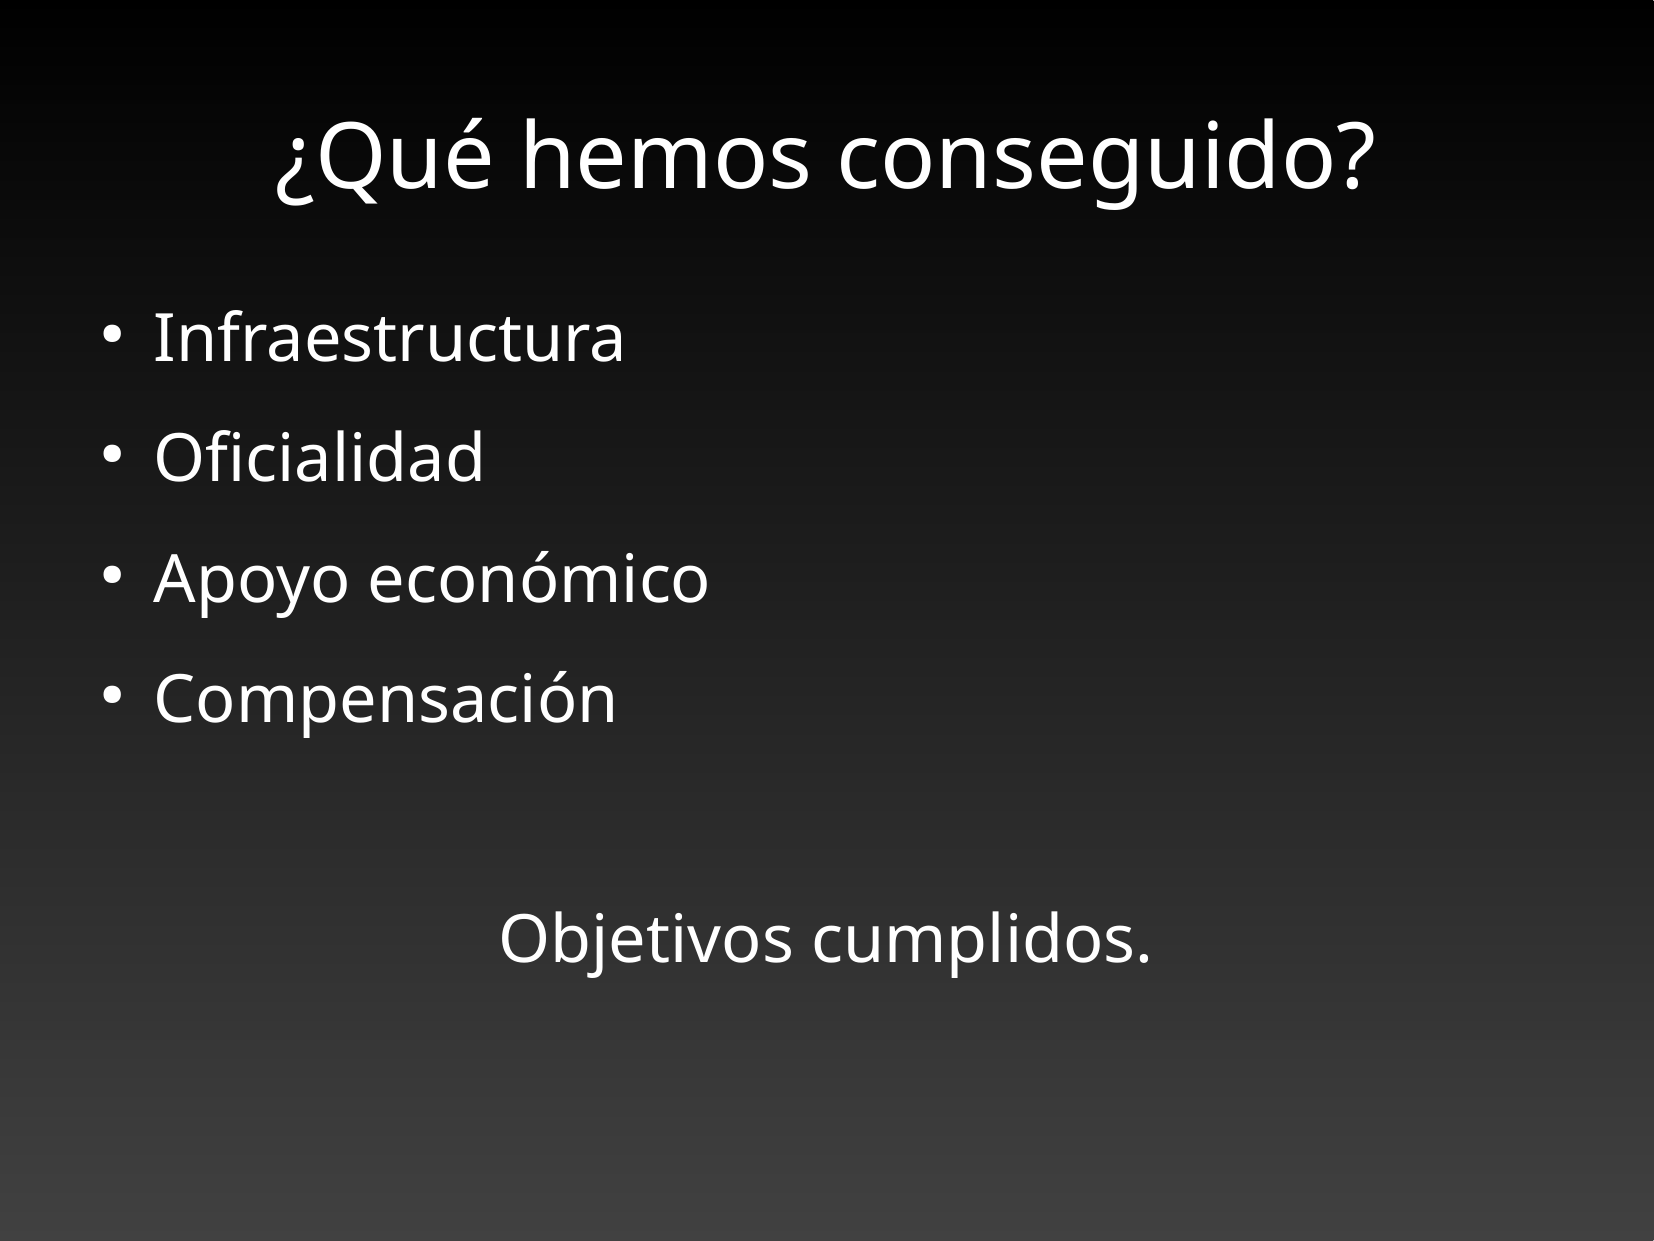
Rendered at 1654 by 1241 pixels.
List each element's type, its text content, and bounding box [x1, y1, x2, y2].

title ¿Qué hemos conseguido? [82, 56, 1571, 250]
list Infraestructura Oficialidad Apoyo económico Compensación Objetivos cumplidos. [82, 290, 1571, 1109]
